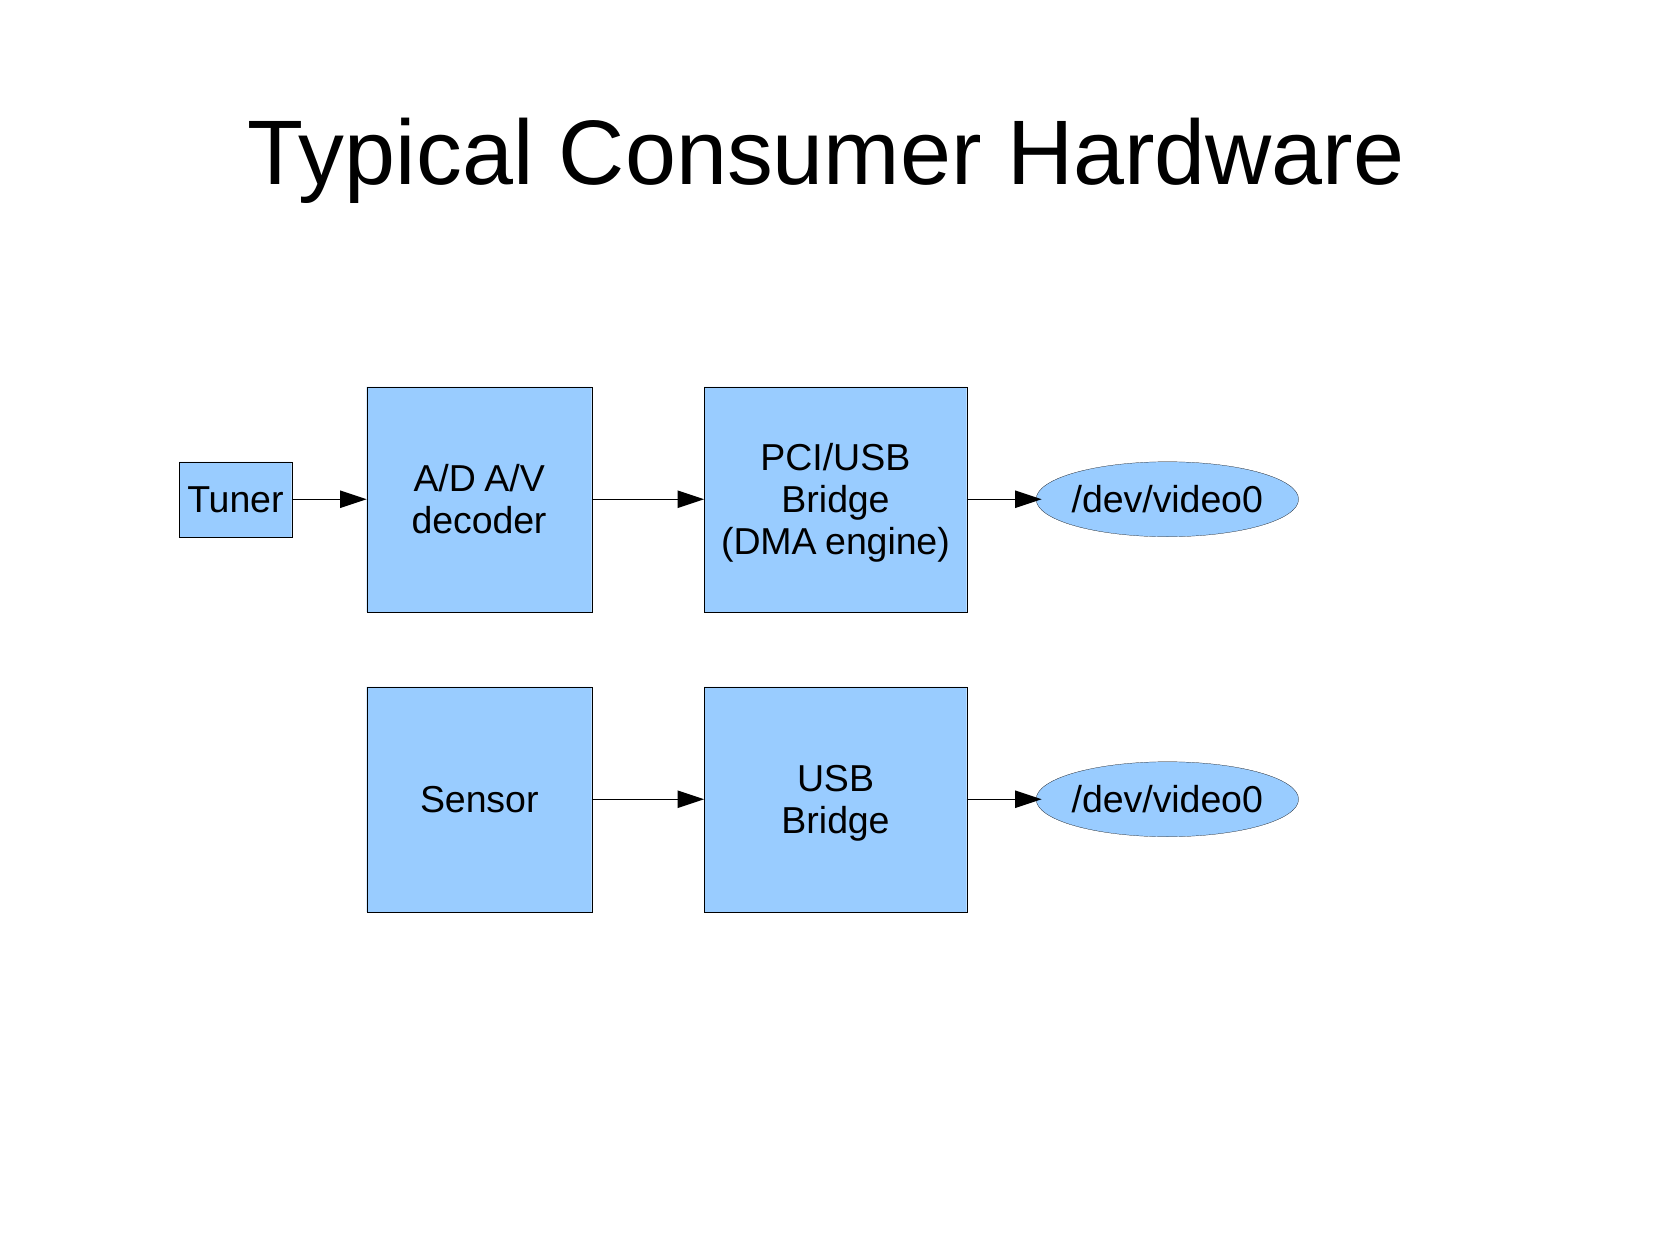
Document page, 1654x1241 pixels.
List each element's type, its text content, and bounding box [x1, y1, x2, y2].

title Typical Consumer Hardware [82, 49, 1571, 257]
chart [82, 290, 1571, 1109]
